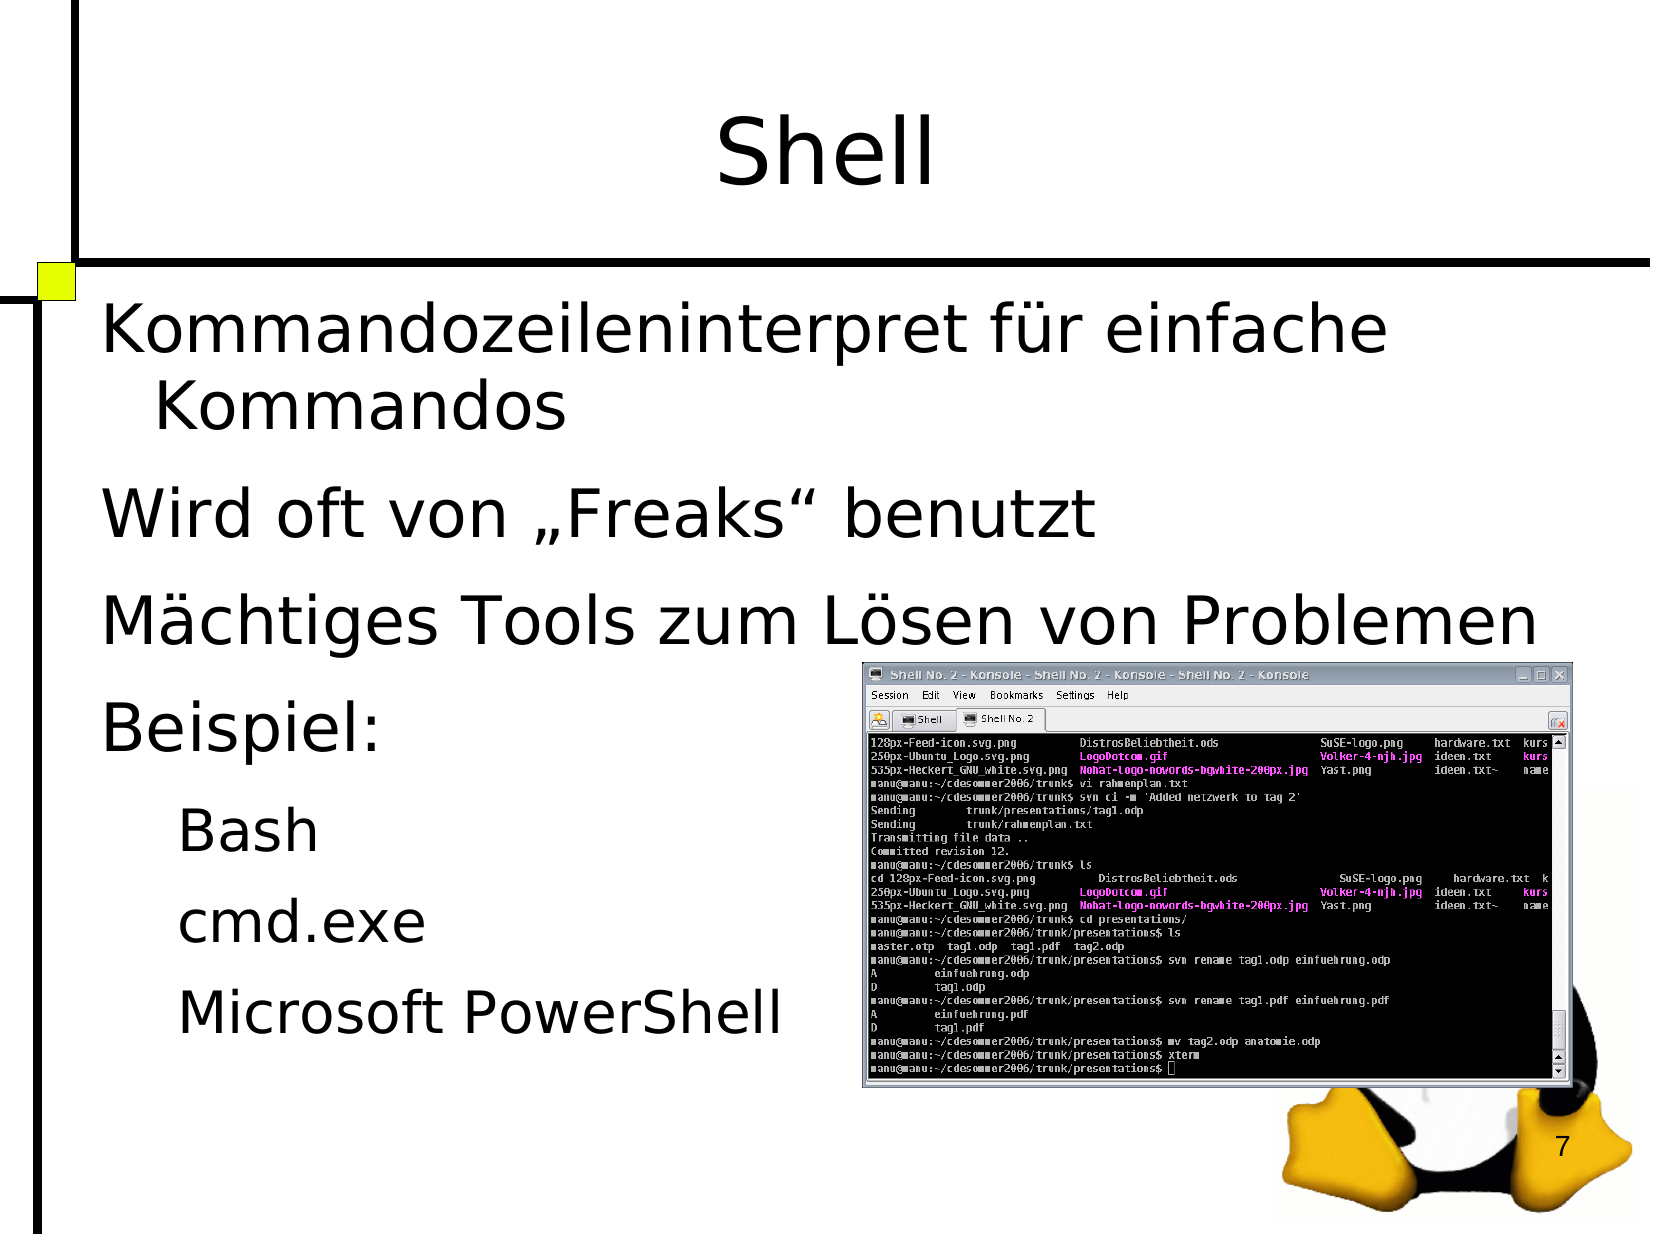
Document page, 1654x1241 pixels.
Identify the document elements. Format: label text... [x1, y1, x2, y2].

title Shell [82, 49, 1571, 257]
picture [862, 662, 1642, 1223]
list Kommandozeileninterpret für einfache Kommandos Wird oft von „Freaks“ benutzt Mächtiges Tools zum Lösen von Problemen Beispiel: Bash cmd.exe Microsoft PowerShell [82, 290, 1571, 1126]
